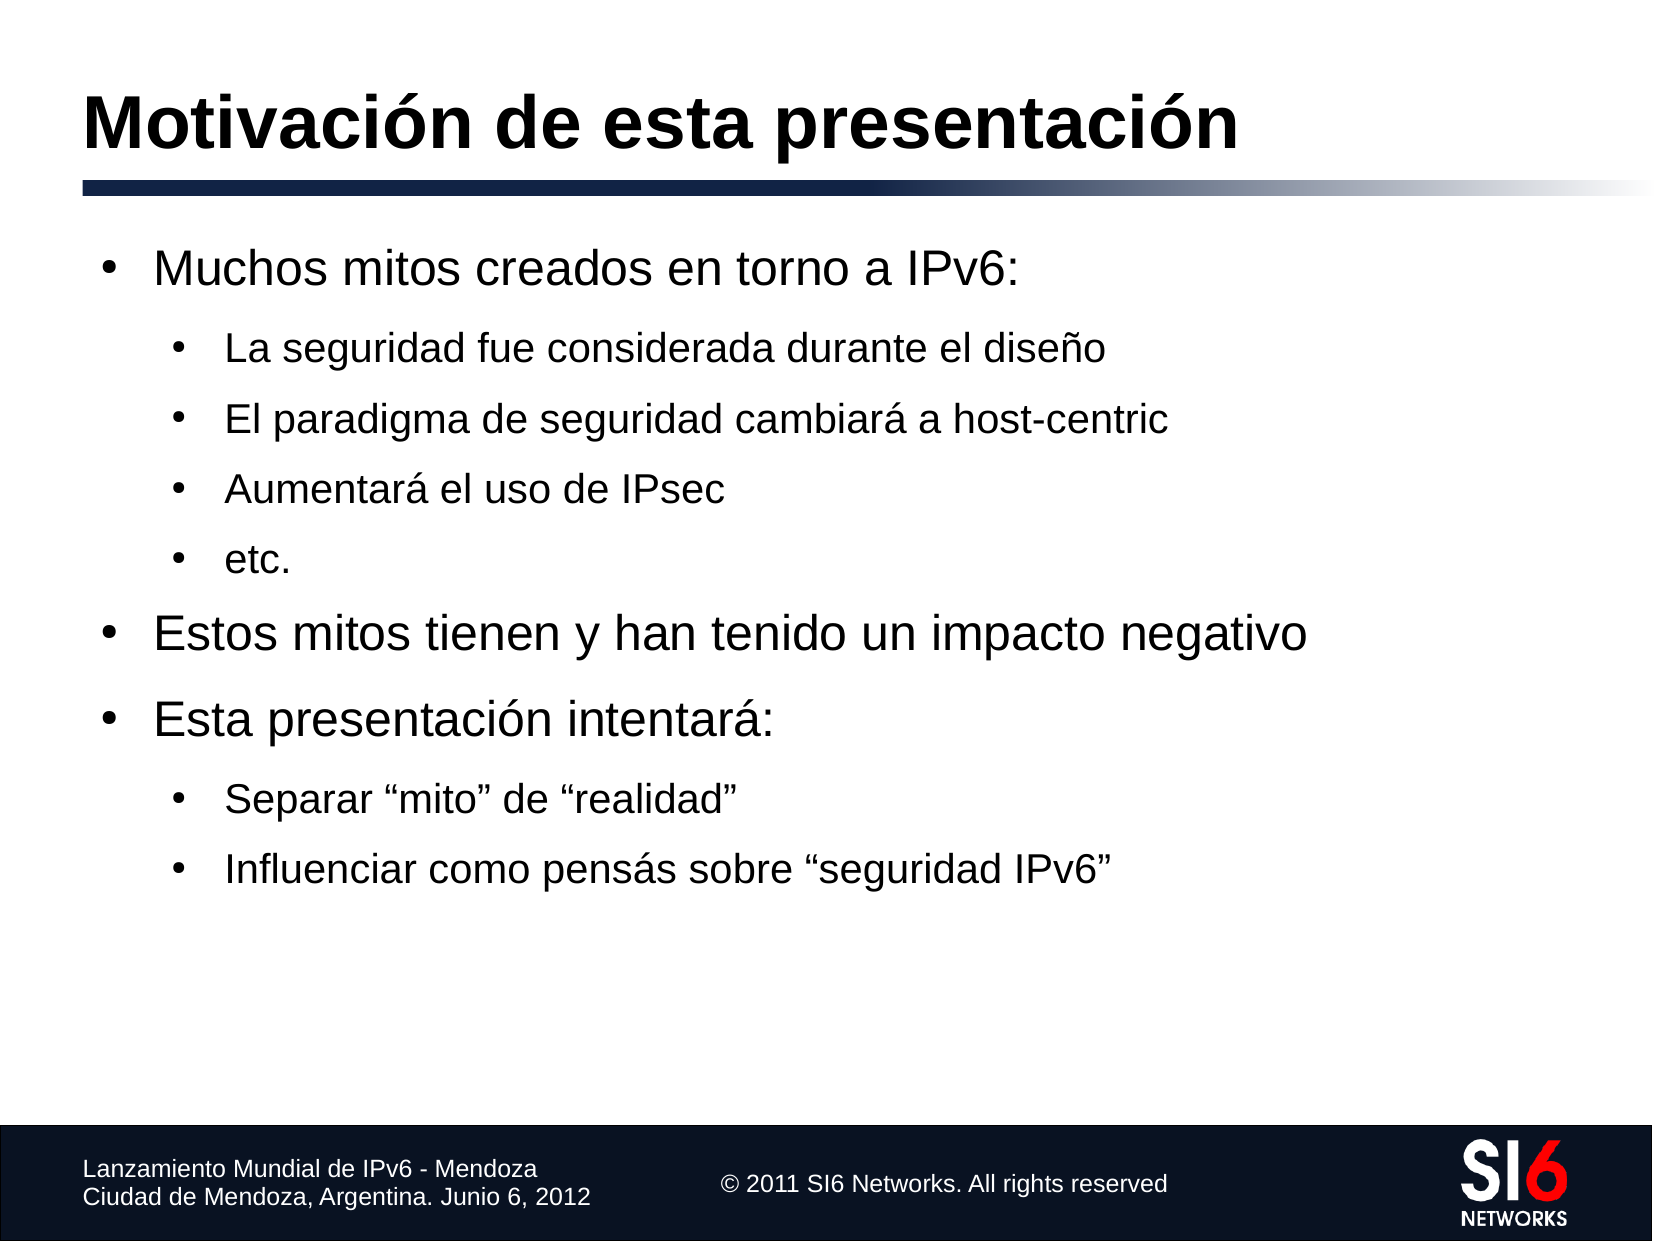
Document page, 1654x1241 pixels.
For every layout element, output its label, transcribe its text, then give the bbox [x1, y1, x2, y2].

title Motivación de esta presentación [82, 49, 1571, 196]
picture [1461, 1139, 1567, 1226]
list Muchos mitos creados en torno a IPv6: La seguridad fue considerada durante el diseño El paradigma de seguridad cambiará a host-centric Aumentará el uso de IPsec etc. Estos mitos tienen y han tenido un impacto negativo Esta presentación intentará: Separar “mito” de “realidad” Influenciar como pensás sobre “seguridad IPv6” [82, 240, 1571, 1109]
